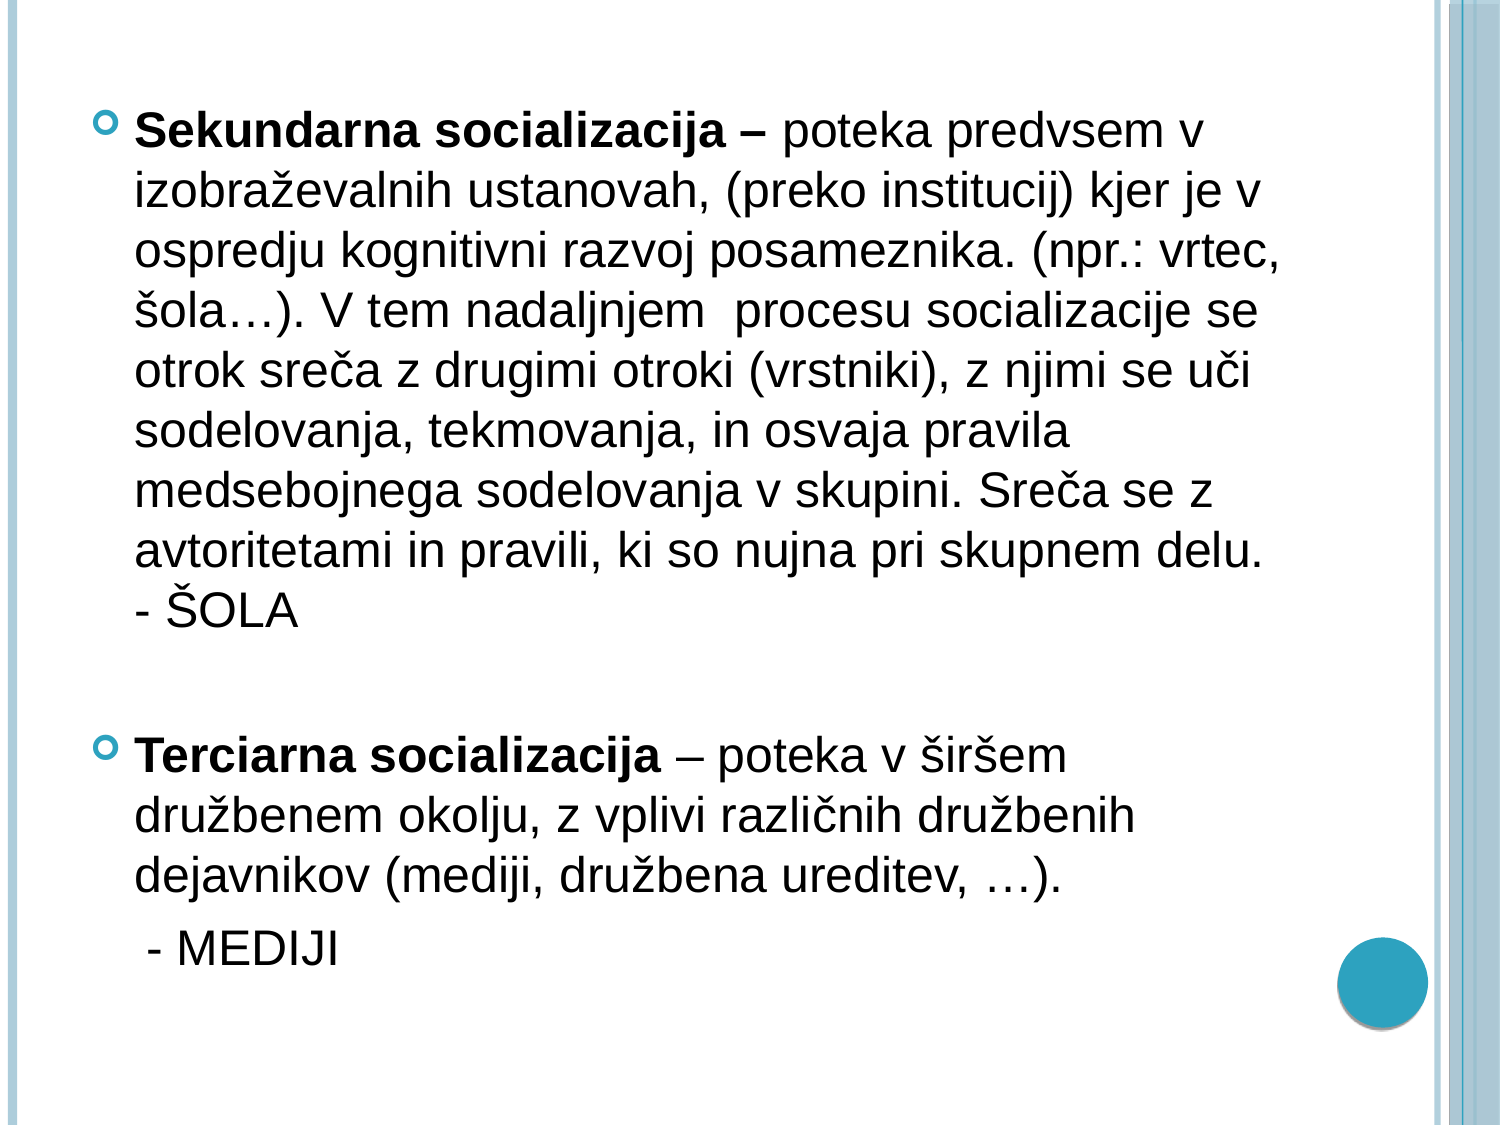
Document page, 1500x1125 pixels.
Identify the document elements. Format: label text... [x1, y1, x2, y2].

list Sekundarna socializacija – poteka predvsem v izobraževalnih ustanovah, (preko institucij) kjer je v ospredju kognitivni razvoj posameznika. (npr.: vrtec, šola…). V tem nadaljnjem procesu socializacije se otrok sreča z drugimi otroki (vrstniki), z njimi se uči sodelovanja, tekmovanja, in osvaja pravila medsebojnega sodelovanja v skupini. Sreča se z avtoritetami in pravili, ki so nujna pri skupnem delu. - ŠOLA Terciarna socializacija – poteka v širšem družbenem okolju, z vplivi različnih družbenih dejavnikov (mediji, družbena ureditev, …). - MEDIJI [75, 90, 1300, 1062]
